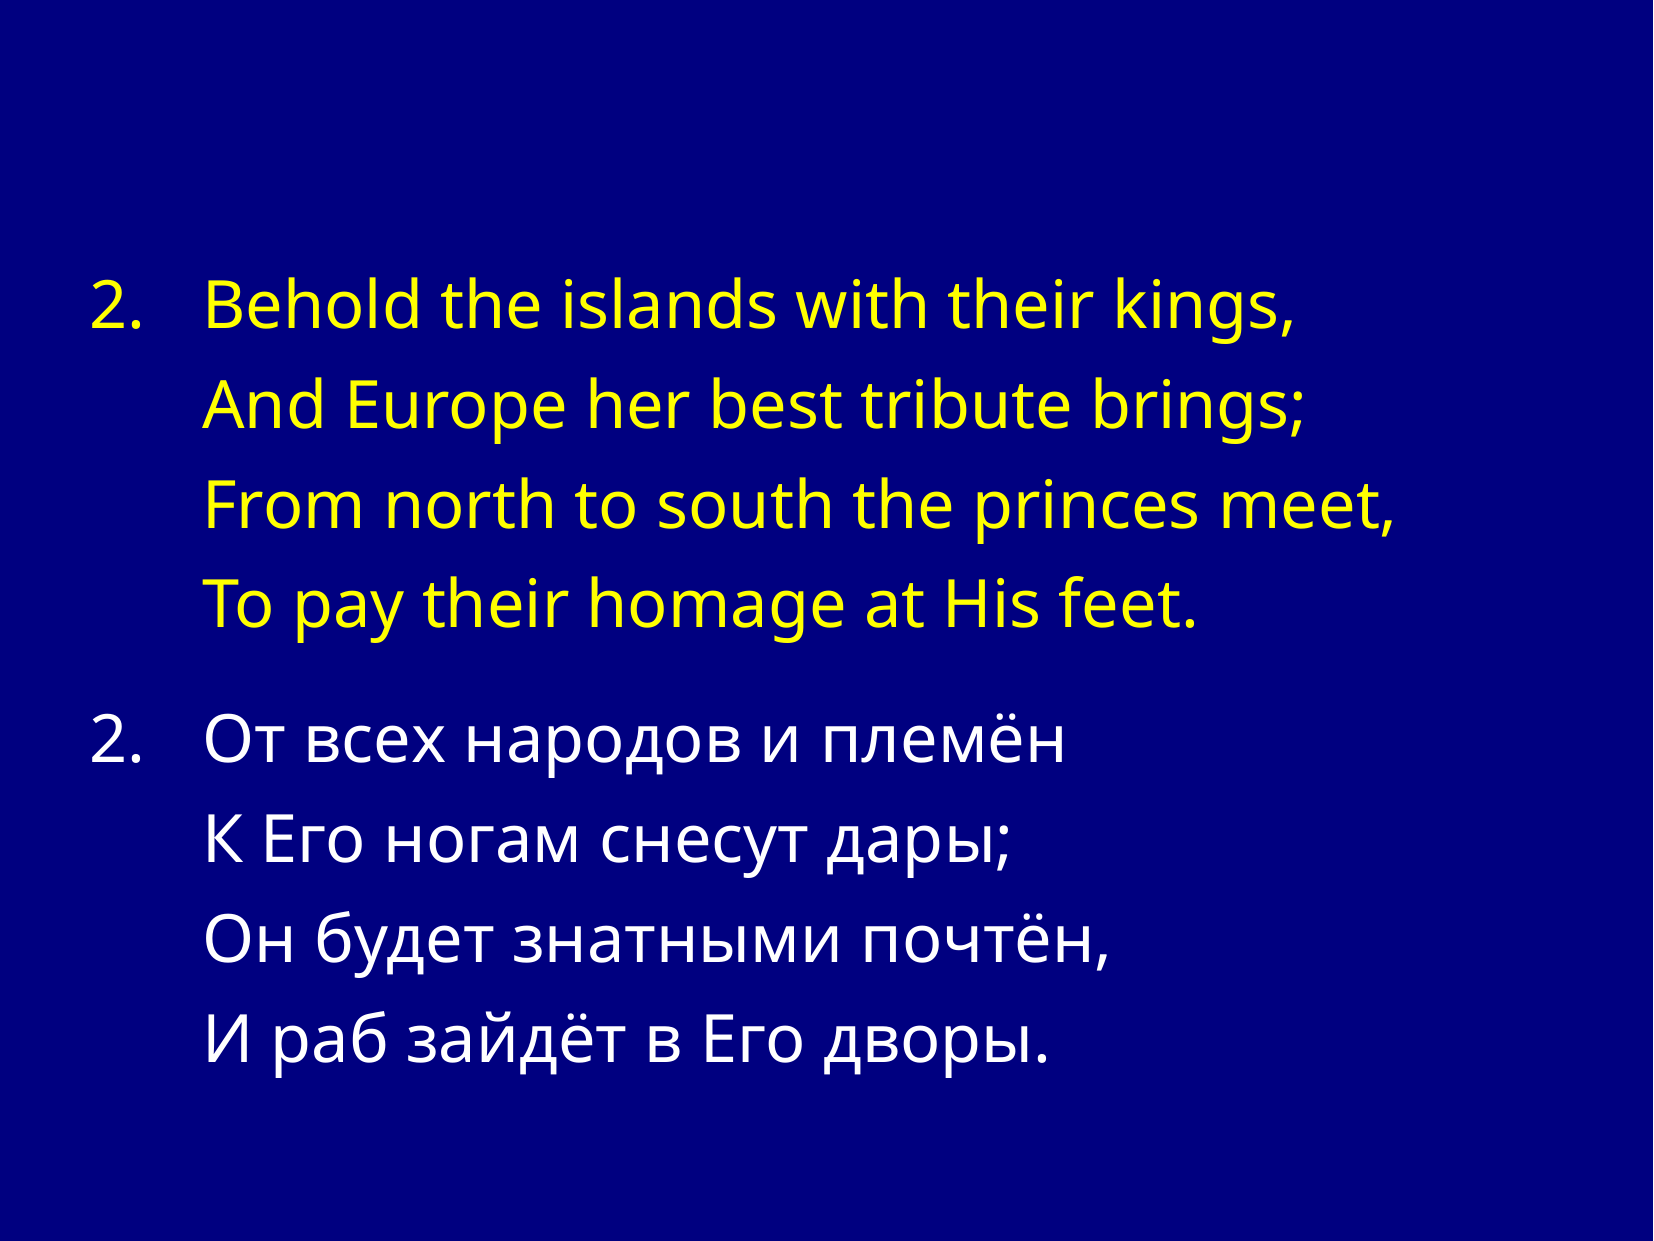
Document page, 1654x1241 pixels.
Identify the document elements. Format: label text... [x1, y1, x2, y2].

text_box 2. От всех народов и племён К Его ногам снесут дары; Он будет знатными почтён, И раб зайдёт в Его дворы. [75, 675, 1576, 1163]
text_box 2. Behold the islands with their kings, And Europe her best tribute brings; From north to south the princes meet, To pay their homage at His feet. [75, 150, 1651, 638]
